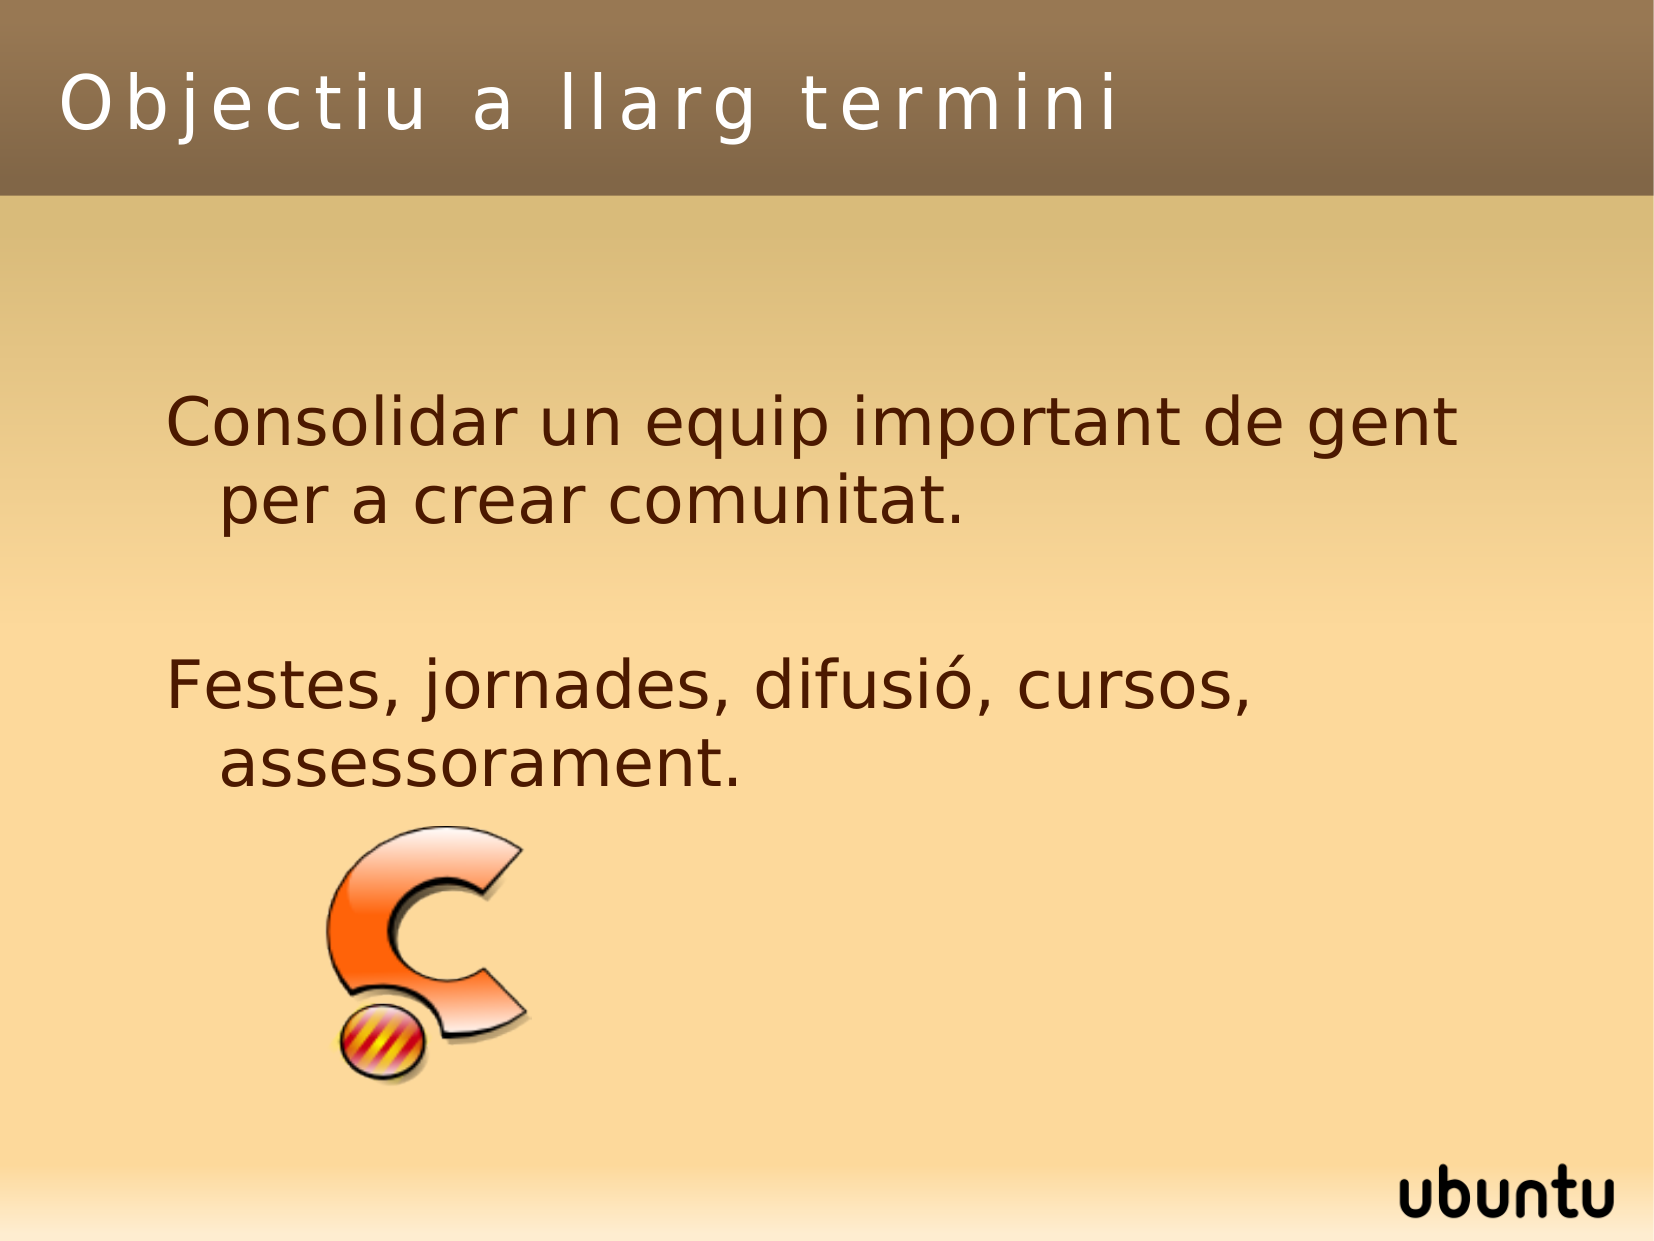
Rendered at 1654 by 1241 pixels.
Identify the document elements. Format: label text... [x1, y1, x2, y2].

picture [0, 0, 1654, 1241]
title Objectiu a llarg termini [59, 29, 1595, 178]
list Consolidar un equip important de gent per a crear comunitat. Festes, jornades, difusió, cursos, assessorament. [147, 383, 1539, 1166]
